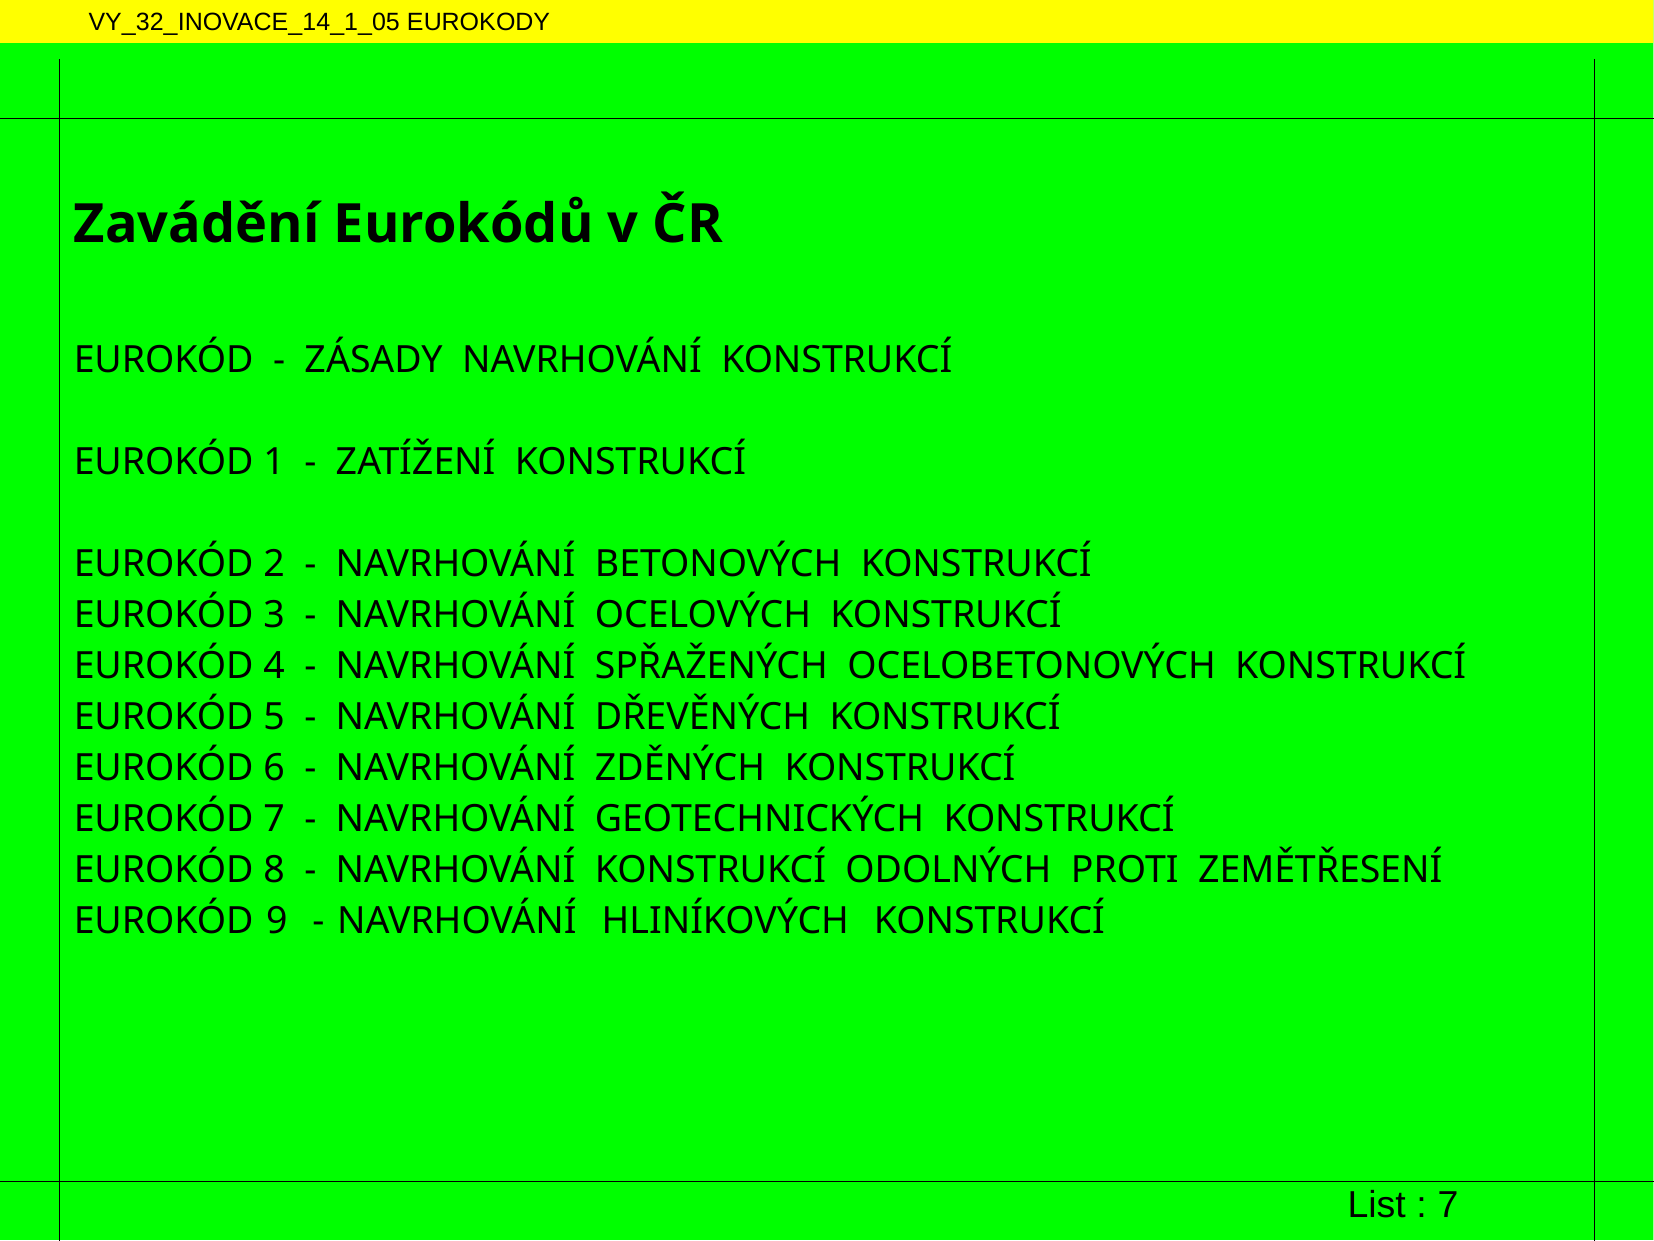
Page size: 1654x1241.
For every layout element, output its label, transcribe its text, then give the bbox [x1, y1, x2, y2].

text_box List : <číslo> [1357, 1176, 1599, 1241]
text_box Zavádění Eurokódů v ČR EUROKÓD - ZÁSADY NAVRHOVÁNÍ KONSTRUKCÍ EUROKÓD 1 - ZATÍŽENÍ KONSTRUKCÍ EUROKÓD 2 - NAVRHOVÁNÍ BETONOVÝCH KONSTRUKCÍ EUROKÓD 3 - NAVRHOVÁNÍ OCELOVÝCH KONSTRUKCÍ EUROKÓD 4 - NAVRHOVÁNÍ SPŘAŽENÝCH OCELOBETONOVÝCH KONSTRUKCÍ EUROKÓD 5 - NAVRHOVÁNÍ DŘEVĚNÝCH KONSTRUKCÍ EUROKÓD 6 - NAVRHOVÁNÍ ZDĚNÝCH KONSTRUKCÍ EUROKÓD 7 - NAVRHOVÁNÍ GEOTECHNICKÝCH KONSTRUKCÍ EUROKÓD 8 - NAVRHOVÁNÍ KONSTRUKCÍ ODOLNÝCH PROTI ZEMĚTŘESENÍ EUROKÓD 9 - NAVRHOVÁNÍ HLINÍKOVÝCH KONSTRUKCÍ [60, 177, 1588, 931]
text_box VY_32_INOVACE_14_1_05 EUROKODY [0, 0, 1654, 43]
